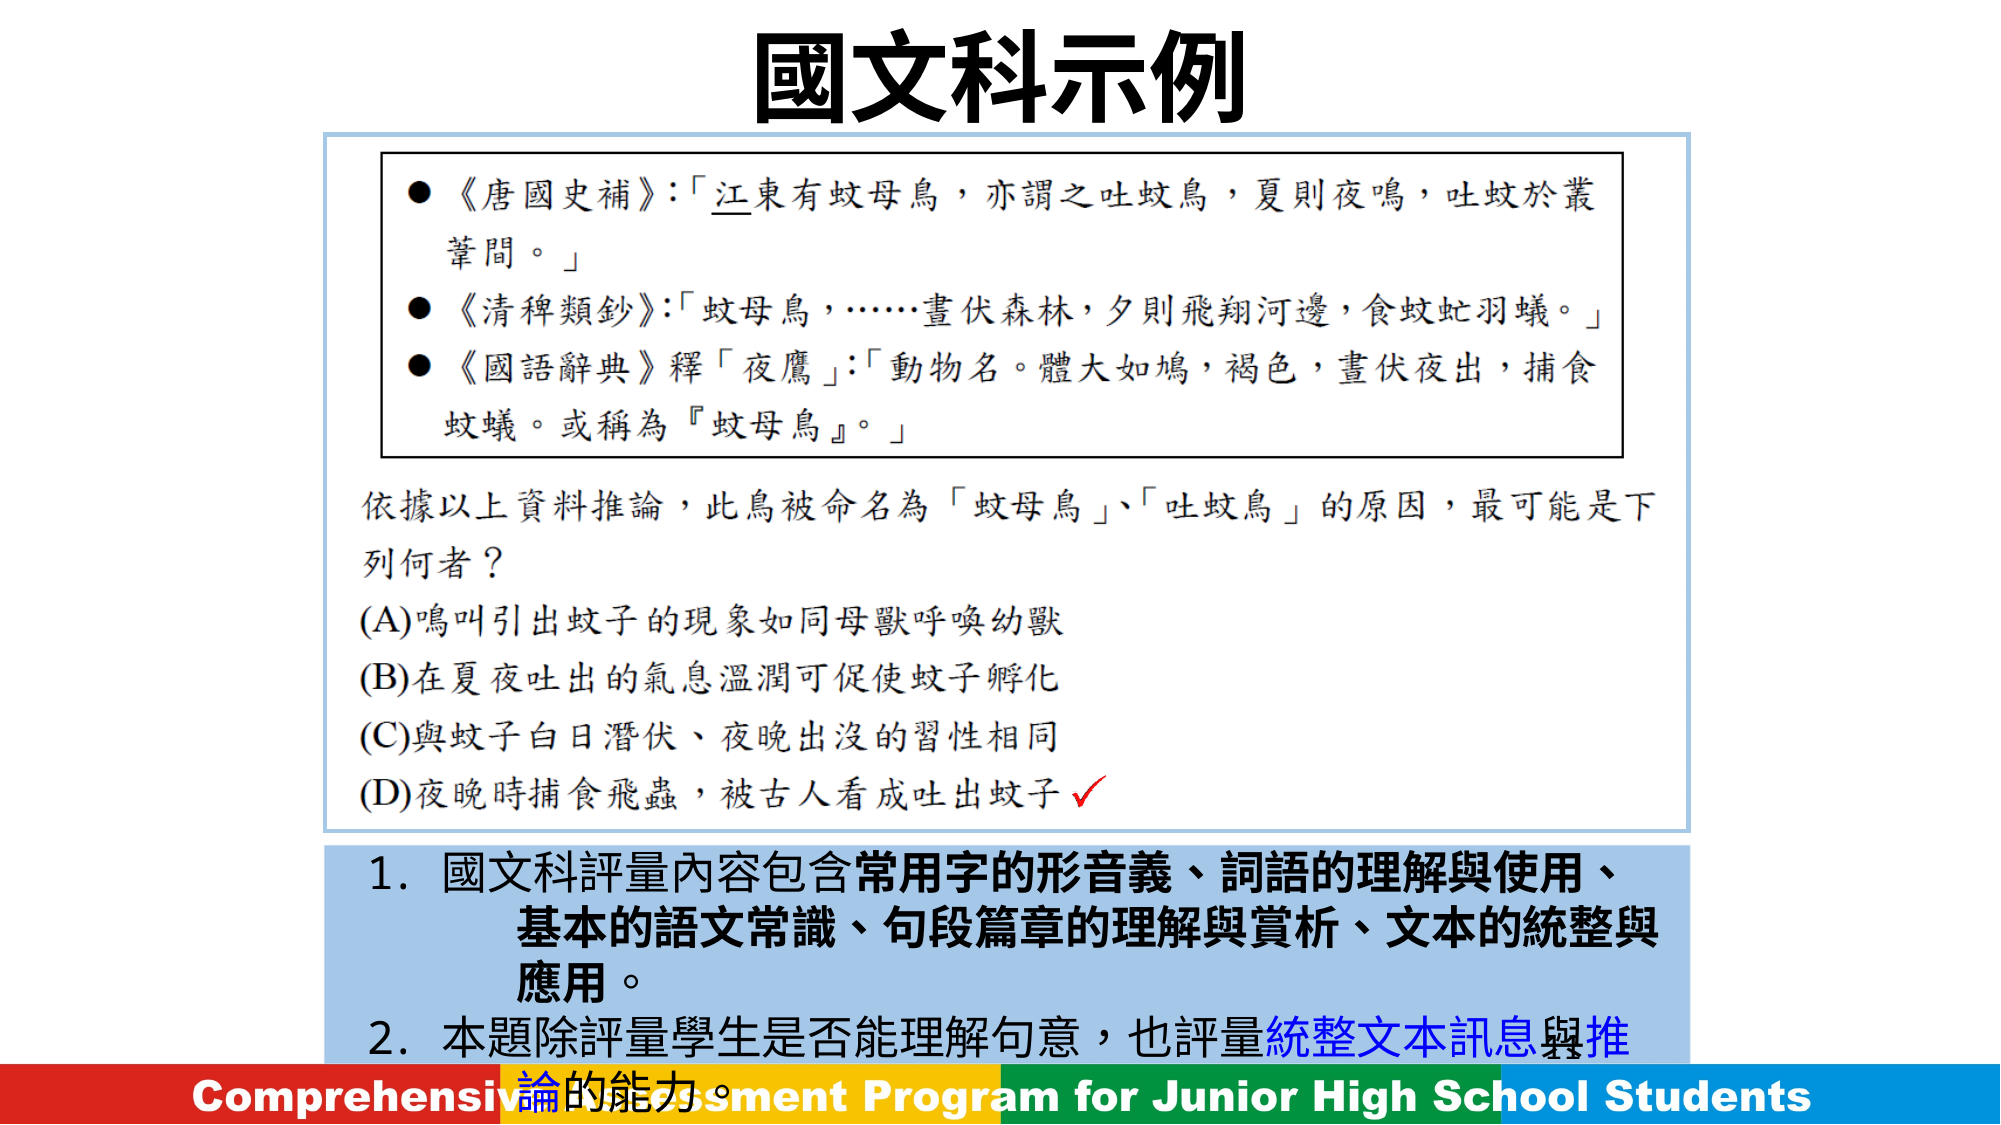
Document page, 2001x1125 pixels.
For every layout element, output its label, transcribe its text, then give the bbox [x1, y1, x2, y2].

list [324, 134, 1689, 832]
text_box 國文科評量內容包含常用字的形音義、詞語的理解與使用、基本的語文常識、句段篇章的理解與賞析、文本的統整與應用。 本題除評量學生是否能理解句意，也評量統整文本訊息與推論的能力。 [310, 836, 1689, 1125]
title 國文科示例 [324, 6, 1675, 132]
text_box 11 [1528, 1014, 1995, 1075]
picture [351, 146, 1661, 819]
